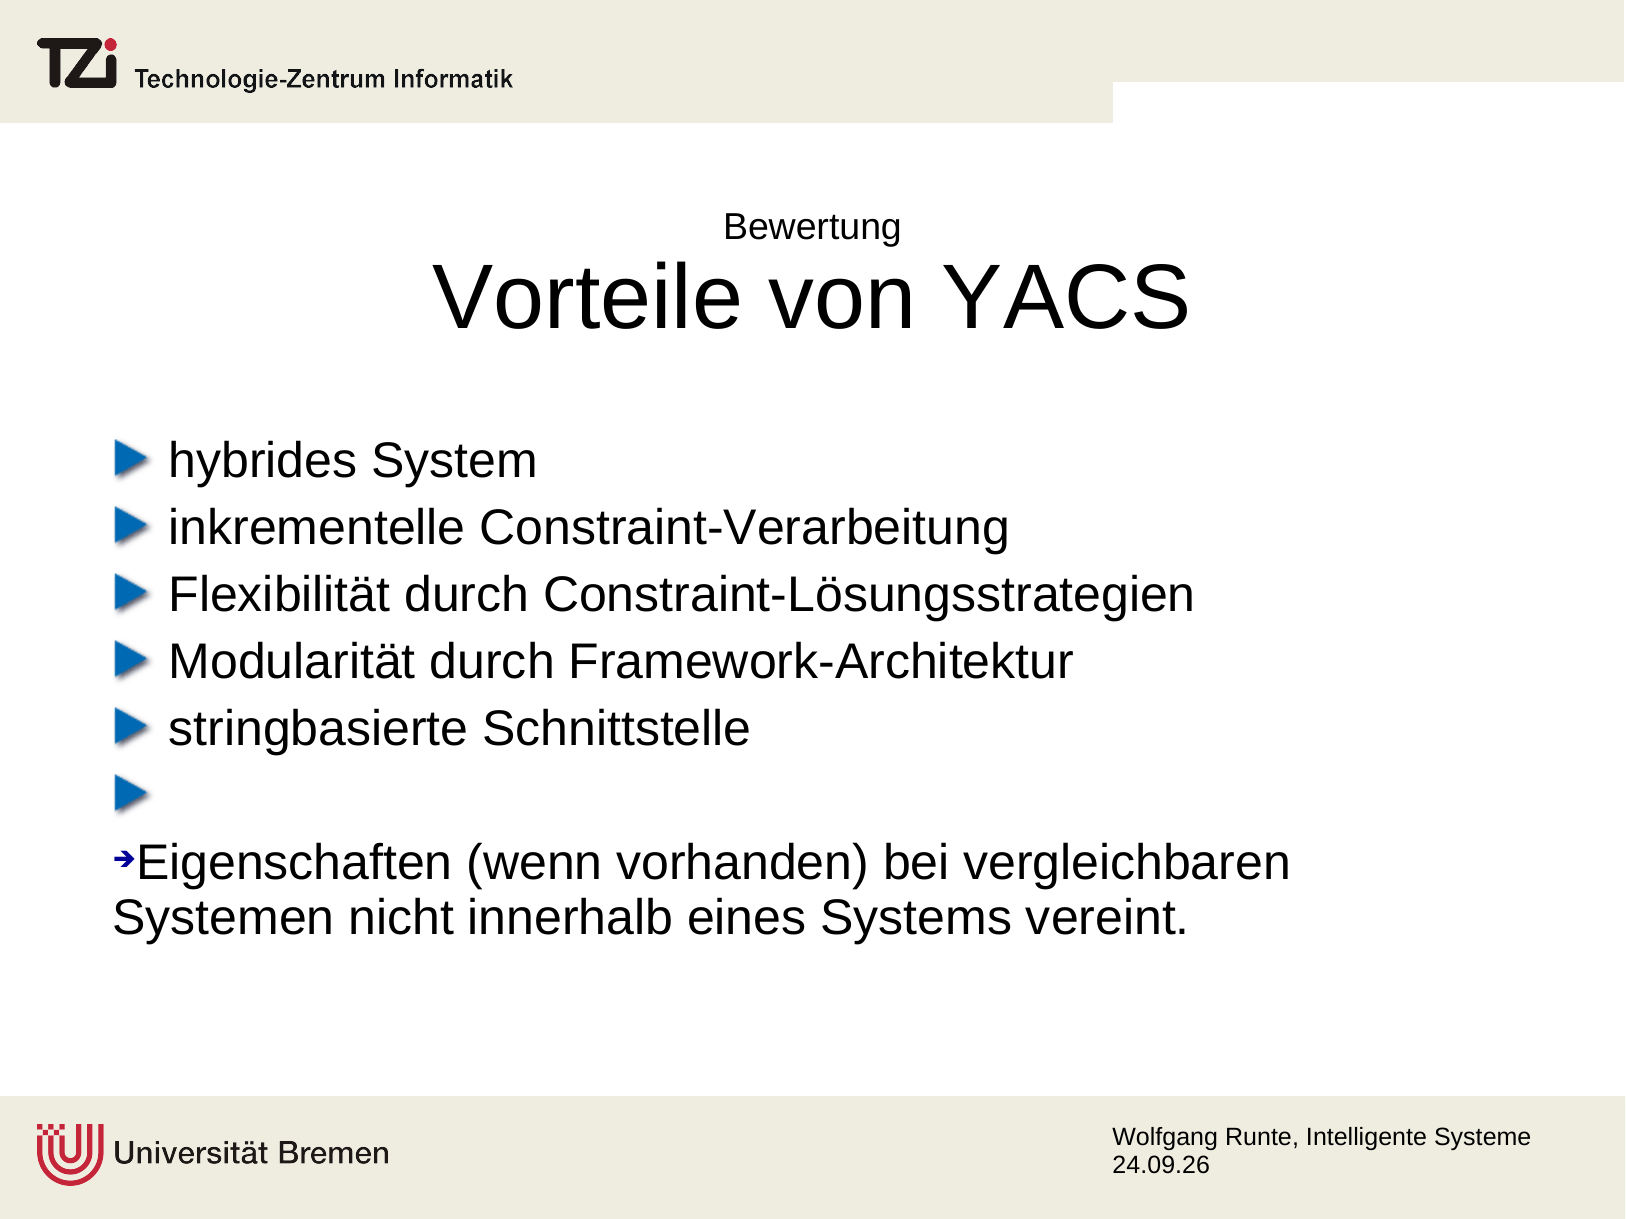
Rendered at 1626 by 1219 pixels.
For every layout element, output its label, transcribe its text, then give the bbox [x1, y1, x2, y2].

picture [37, 38, 513, 93]
picture [37, 1124, 388, 1186]
list hybrides System inkrementelle Constraint-Verarbeitung Flexibilität durch Constraint-Lösungsstrategien Modularität durch Framework-Architektur stringbasierte Schnittstelle Eigenschaften (wenn vorhanden) bei vergleichbaren Systemen nicht innerhalb eines Systems vereint. [112, 433, 1513, 1070]
title Bewertung Vorteile von YACS [112, 162, 1513, 393]
